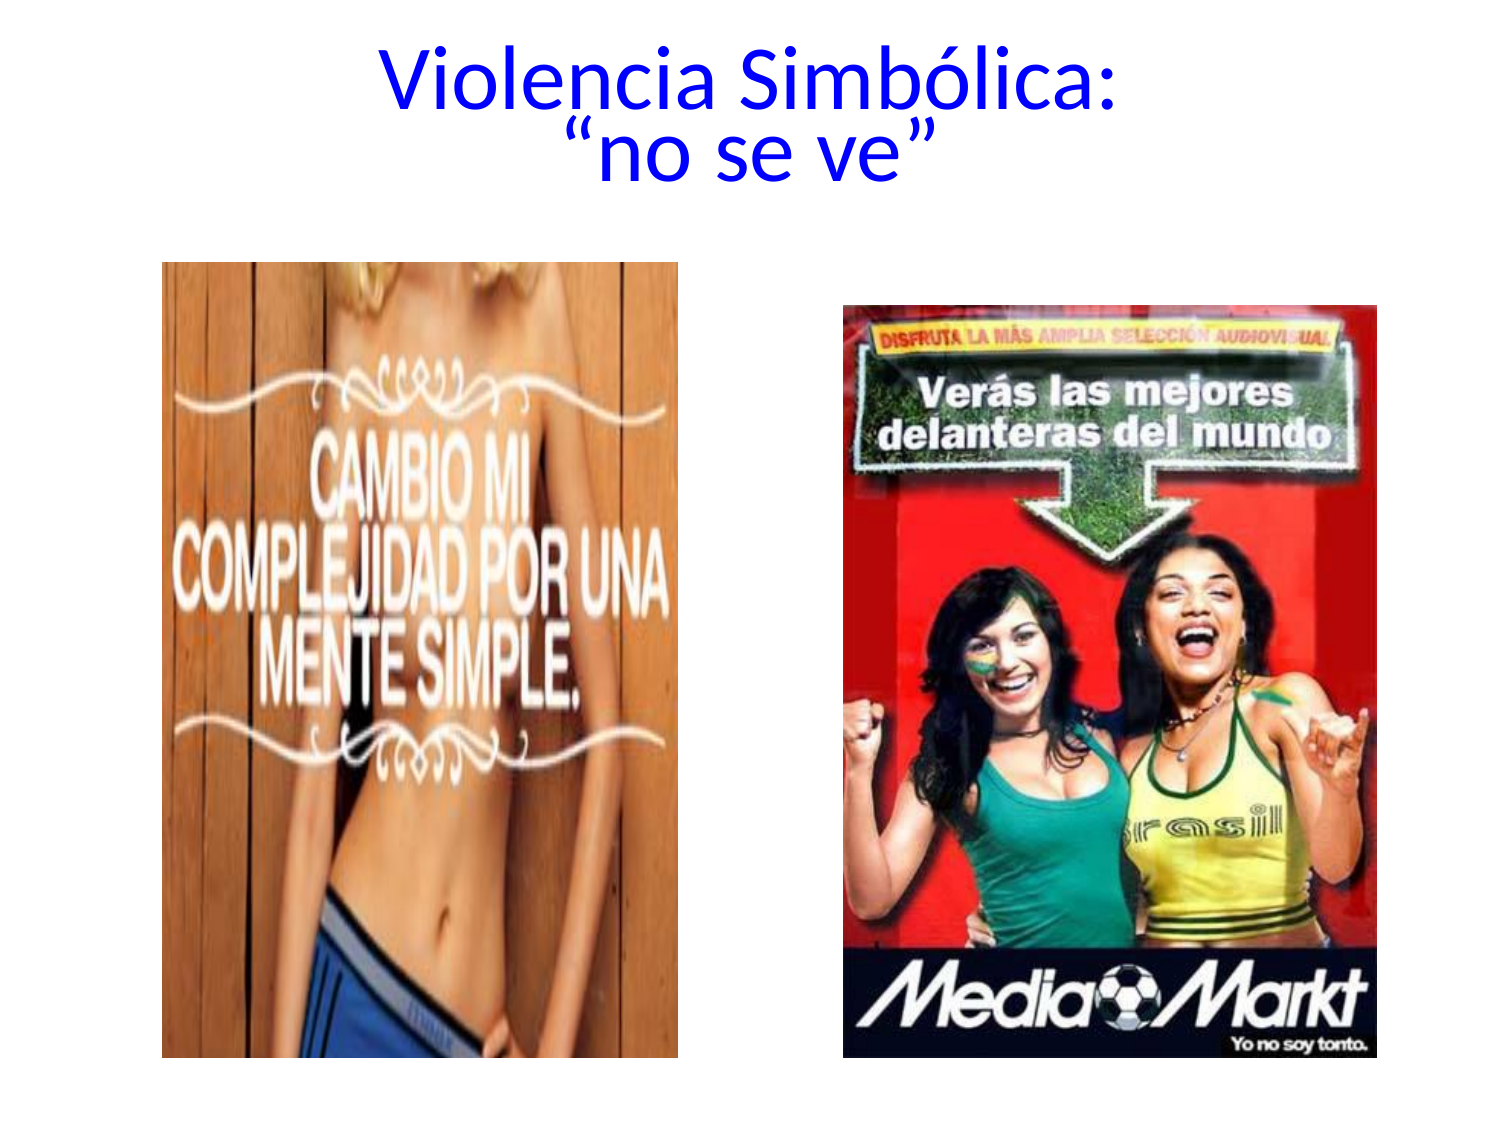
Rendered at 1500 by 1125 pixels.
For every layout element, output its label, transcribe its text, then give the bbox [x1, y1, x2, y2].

title Violencia Simbólica: “no se ve” [75, 45, 1425, 233]
picture [162, 262, 678, 1058]
picture [843, 305, 1377, 1058]
